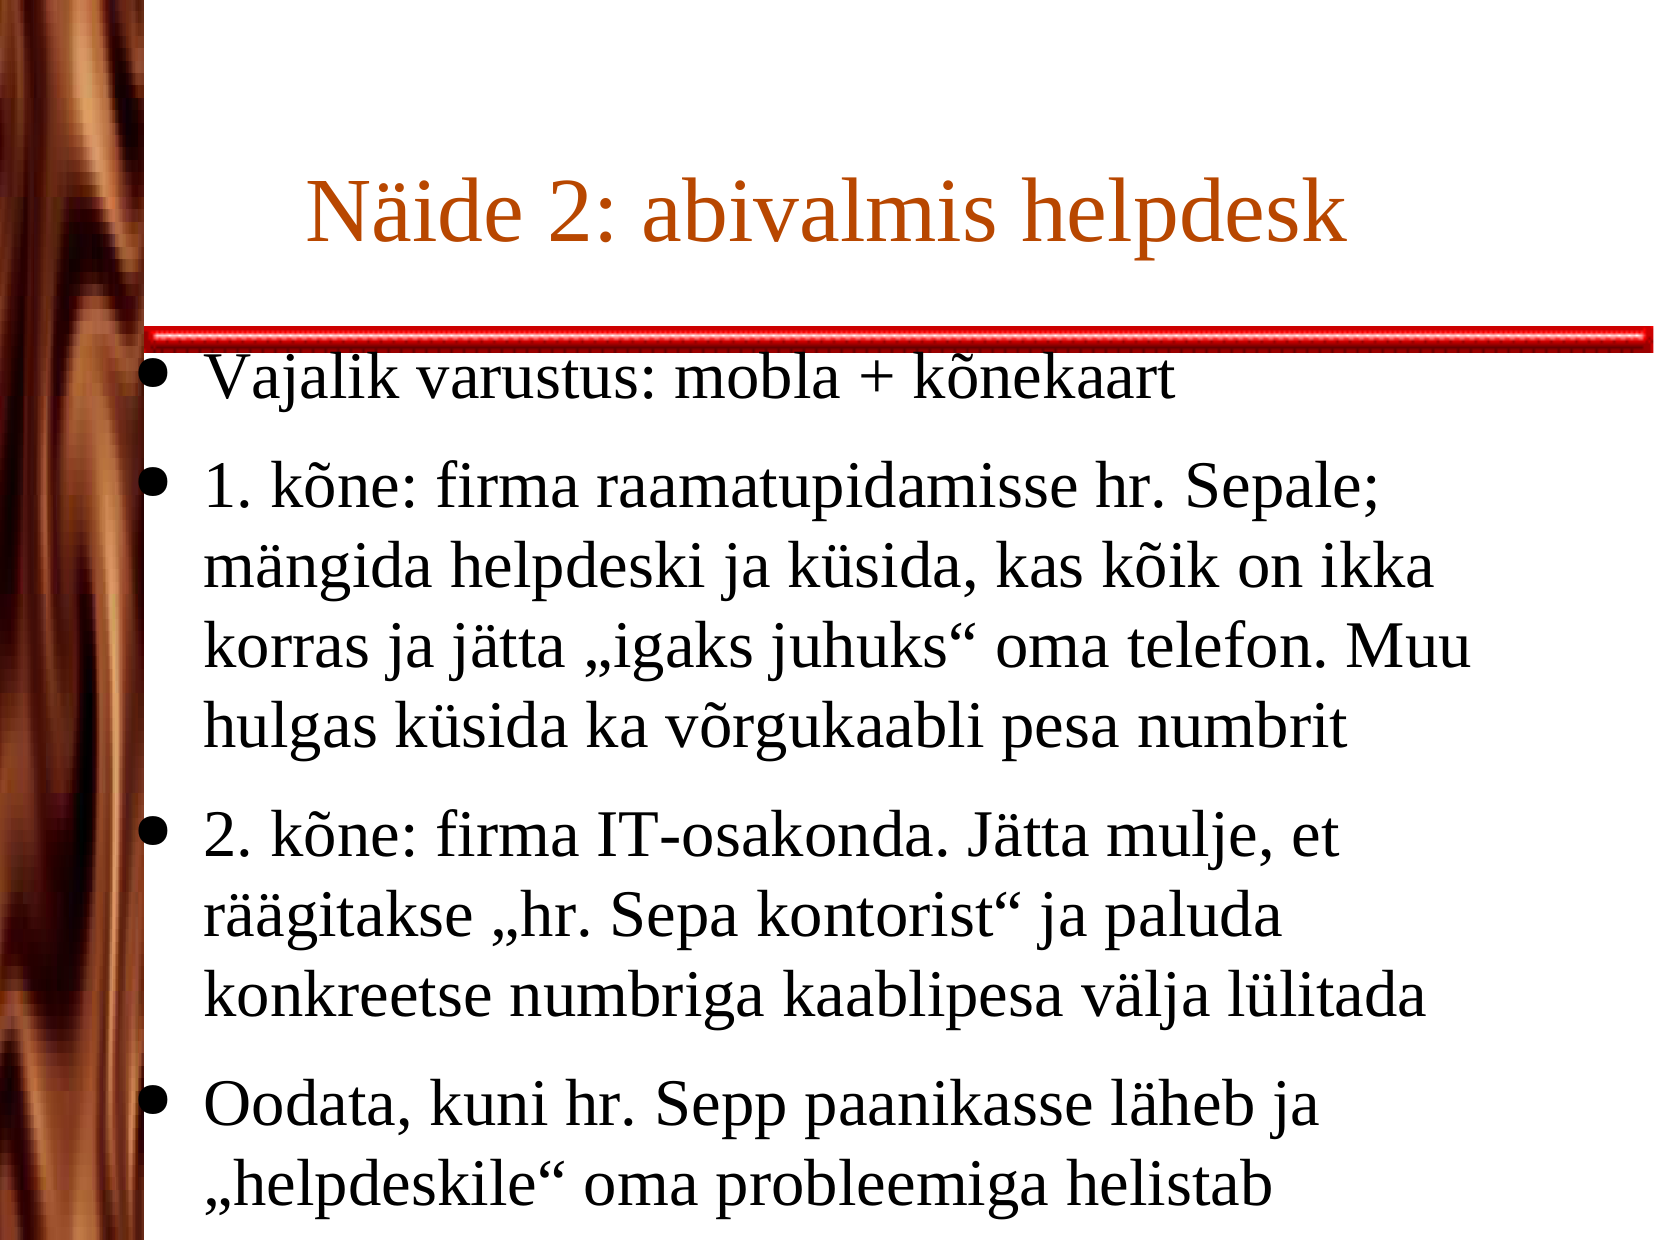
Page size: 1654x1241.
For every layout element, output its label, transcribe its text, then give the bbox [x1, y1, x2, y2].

title Näide 2: abivalmis helpdesk [121, 100, 1533, 312]
picture [0, 0, 1654, 1240]
list Vajalik varustus: mobla + kõnekaart 1. kõne: firma raamatupidamisse hr. Sepale; mängida helpdeski ja küsida, kas kõik on ikka korras ja jätta „igaks juhuks“ oma telefon. Muu hulgas küsida ka võrgukaabli pesa numbrit 2. kõne: firma IT-osakonda. Jätta mulje, et räägitakse „hr. Sepa kontorist“ ja paluda konkreetse numbriga kaablipesa välja lülitada Oodata, kuni hr. Sepp paanikasse läheb ja „helpdeskile“ oma probleemiga helistab [121, 332, 1533, 1215]
